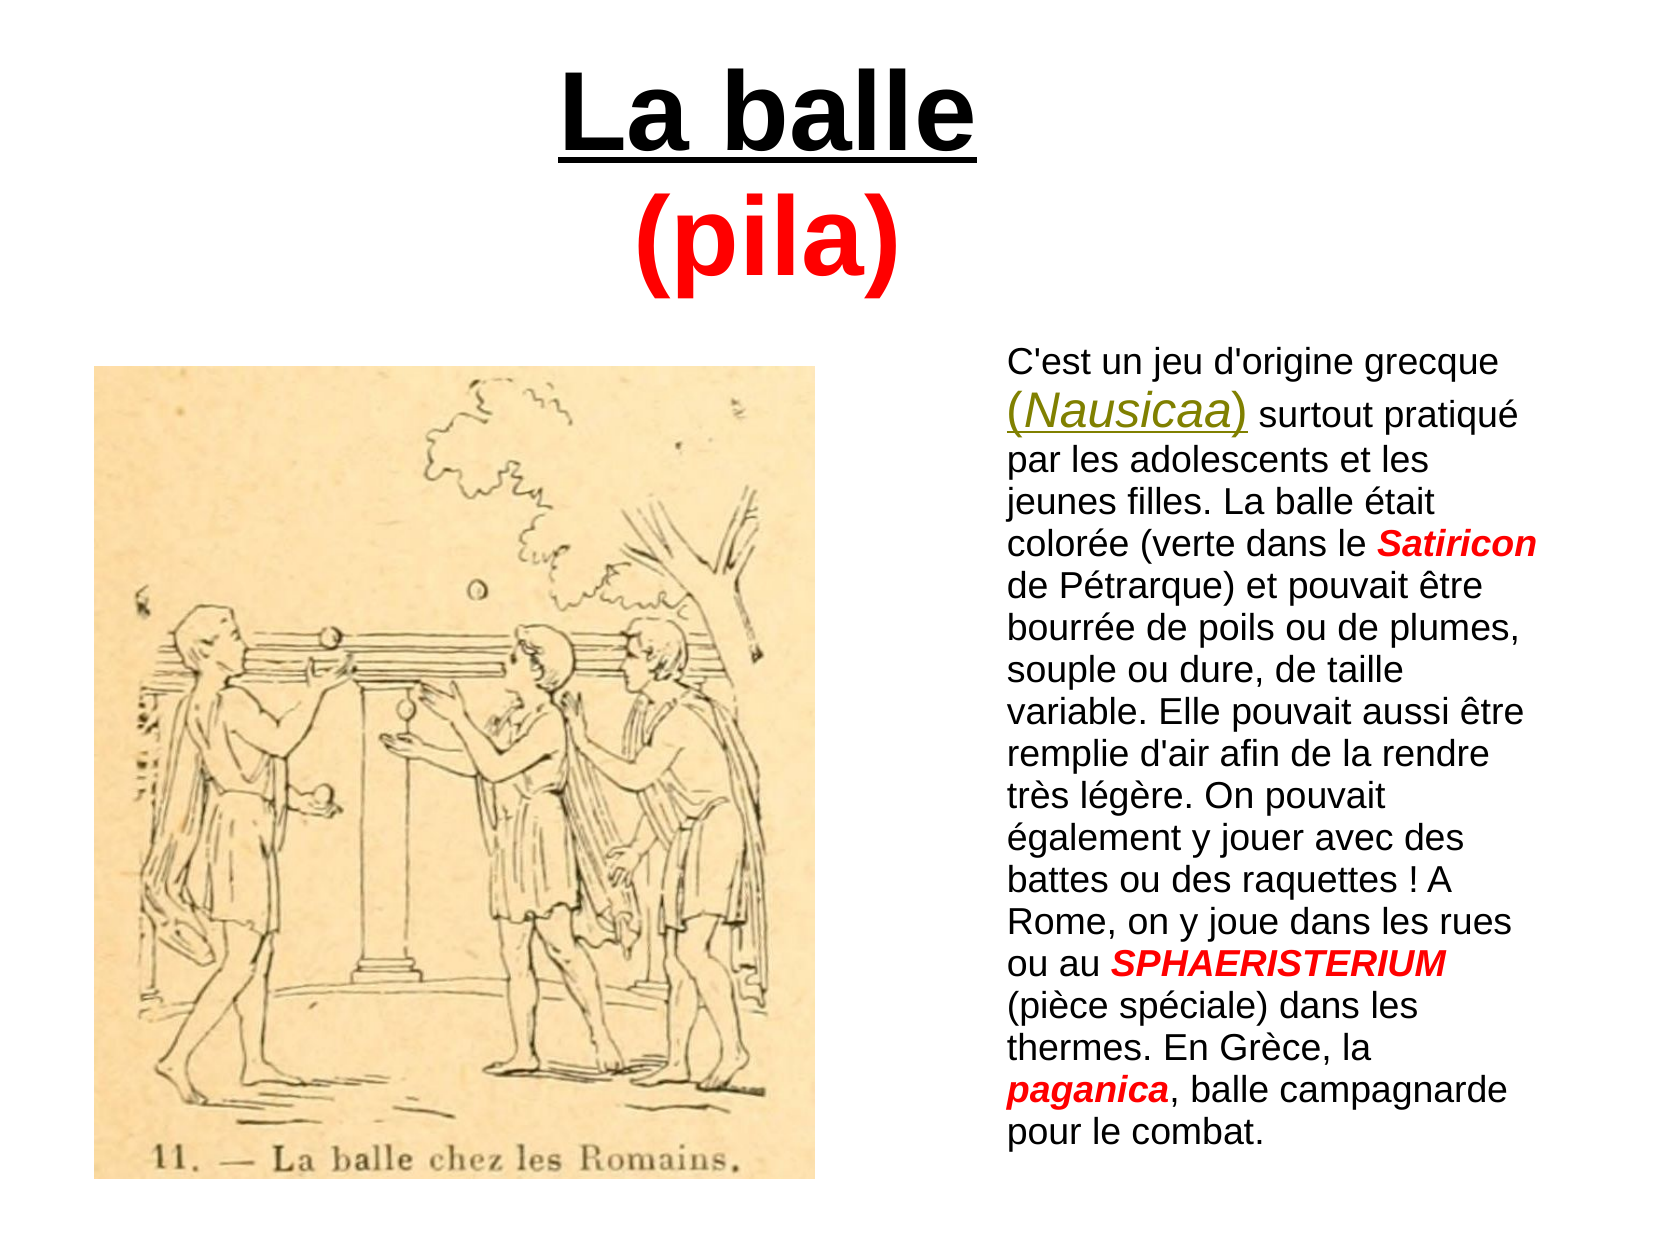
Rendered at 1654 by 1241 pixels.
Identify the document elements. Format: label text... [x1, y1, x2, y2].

text_box La balle (pila) [318, 41, 1217, 308]
picture [94, 366, 815, 1179]
text_box C'est un jeu d'origine grecque (Nausicaa) surtout pratiqué par les adolescents et les jeunes filles. La balle était colorée (verte dans le Satiricon de Pétrarque) et pouvait être bourrée de poils ou de plumes, souple ou dure, de taille variable. Elle pouvait aussi être remplie d'air afin de la rendre très légère. On pouvait également y jouer avec des battes ou des raquettes ! A Rome, on y joue dans les rues ou au SPHAERISTERIUM (pièce spéciale) dans les thermes. En Grèce, la paganica, balle campagnarde pour le combat. [992, 333, 1560, 1206]
